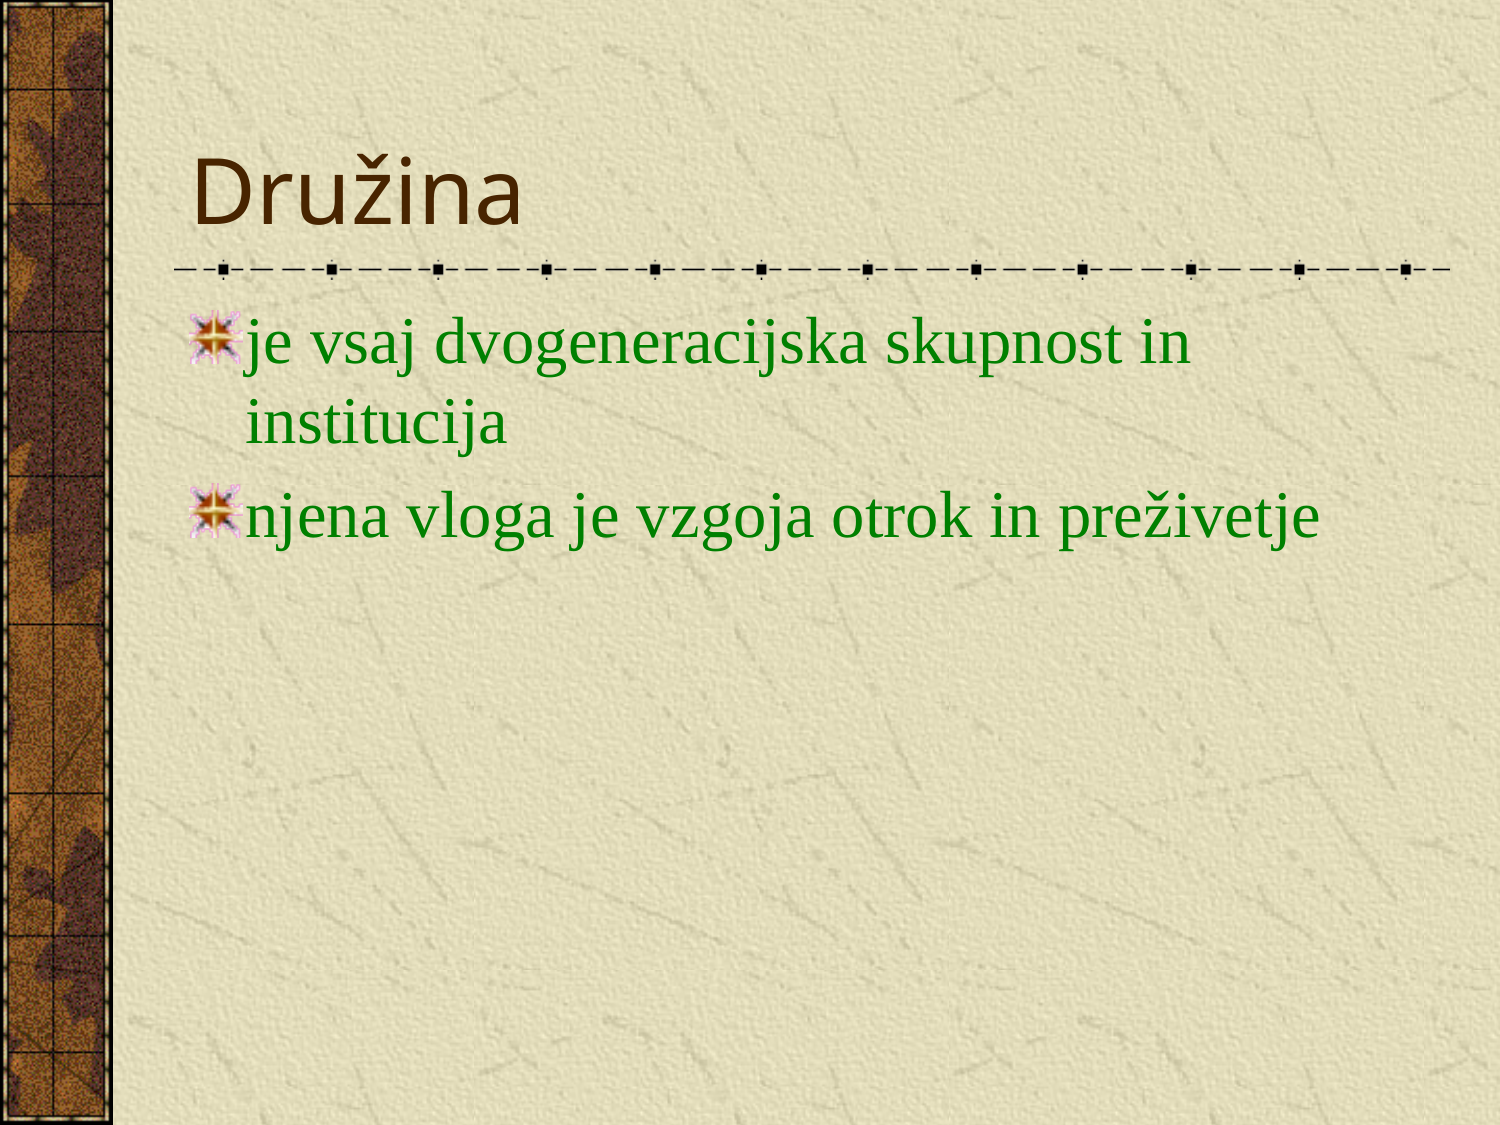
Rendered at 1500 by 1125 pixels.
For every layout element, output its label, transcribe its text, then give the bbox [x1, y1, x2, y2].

title Družina [174, 62, 1450, 250]
list je vsaj dvogeneracijska skupnost in institucija njena vloga je vzgoja otrok in preživetje [174, 289, 1449, 965]
picture [0, 0, 1500, 1125]
